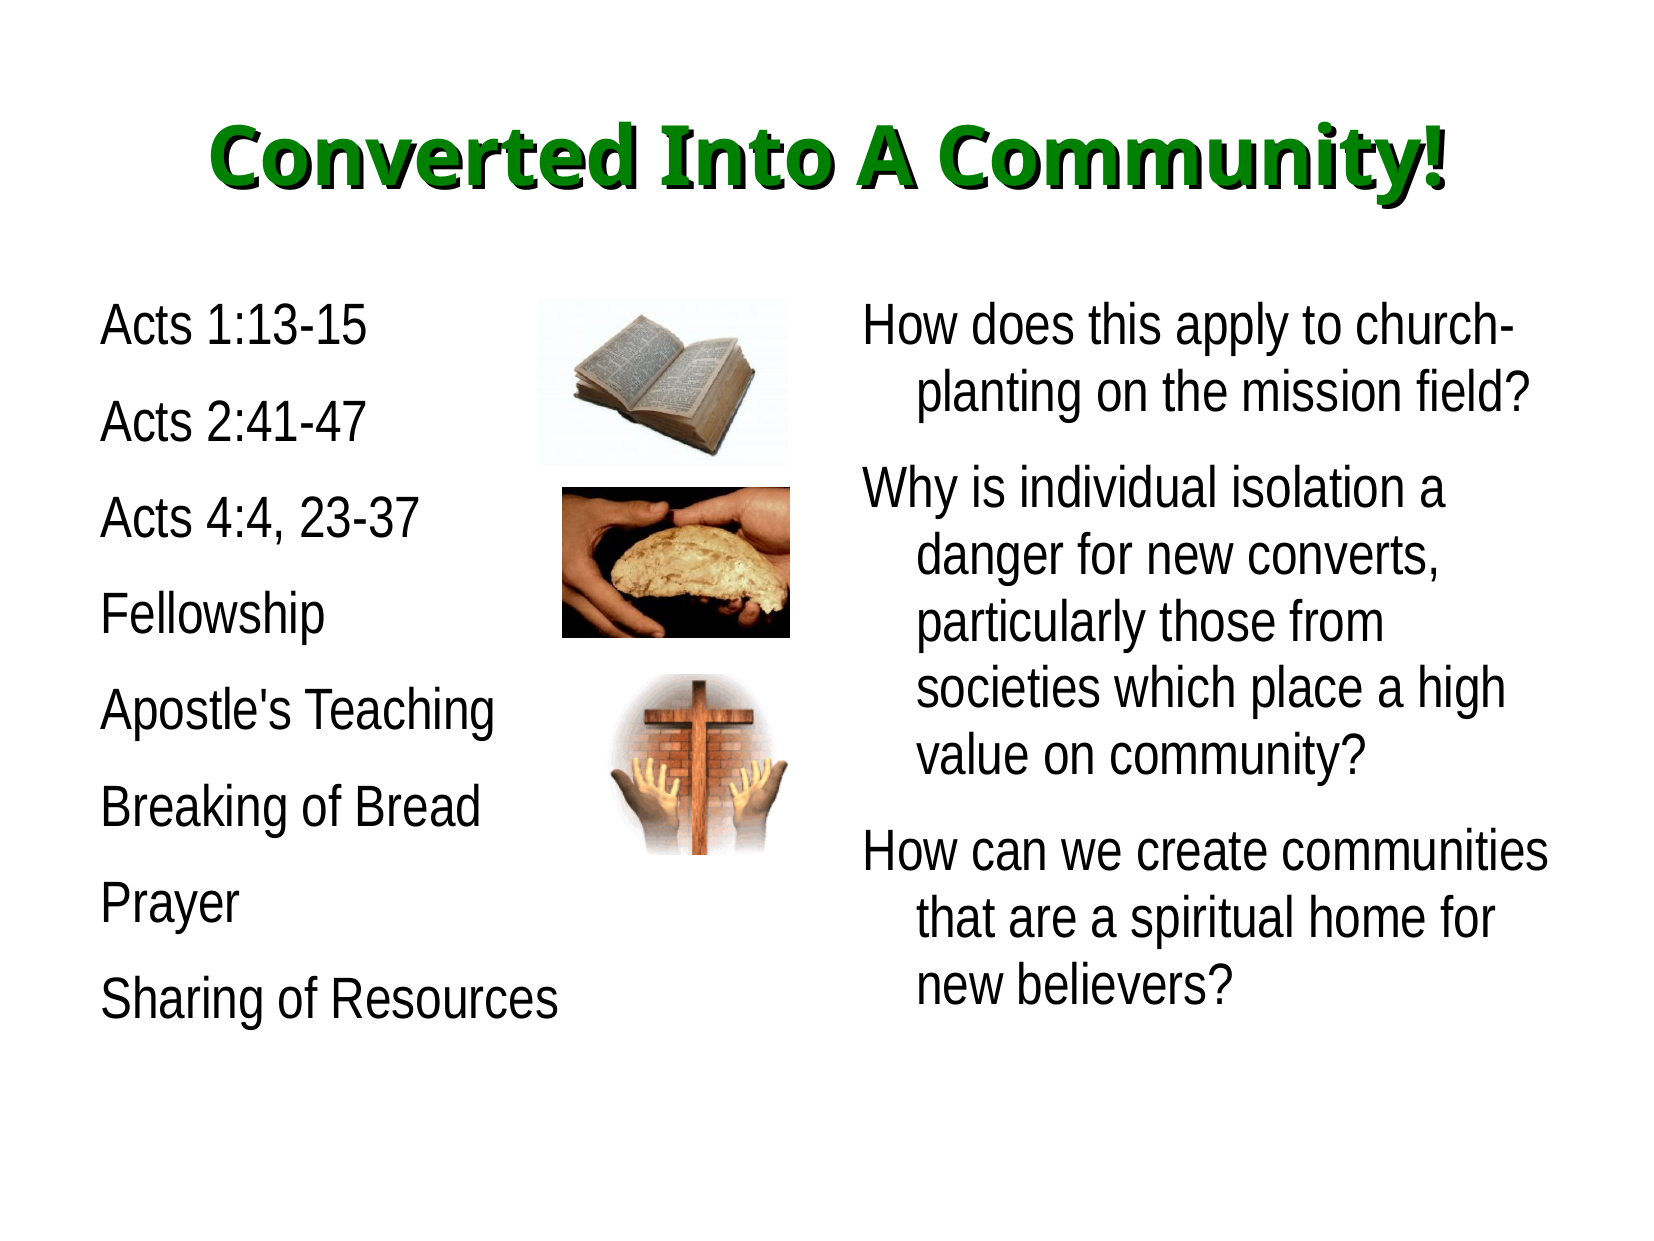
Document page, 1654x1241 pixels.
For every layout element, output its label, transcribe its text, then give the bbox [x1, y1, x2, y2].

picture [600, 674, 792, 855]
list Acts 1:13-15 Acts 2:41-47 Acts 4:4, 23-37 Fellowship Apostle's Teaching Breaking of Bread Prayer Sharing of Resources [82, 290, 809, 1094]
picture [562, 487, 790, 638]
title Converted Into A Community! [82, 56, 1571, 250]
picture [538, 299, 788, 466]
list How does this apply to church-planting on the mission field? Why is individual isolation a danger for new converts, particularly those from societies which place a high value on community? How can we create communities that are a spiritual home for new believers? [845, 290, 1572, 1145]
